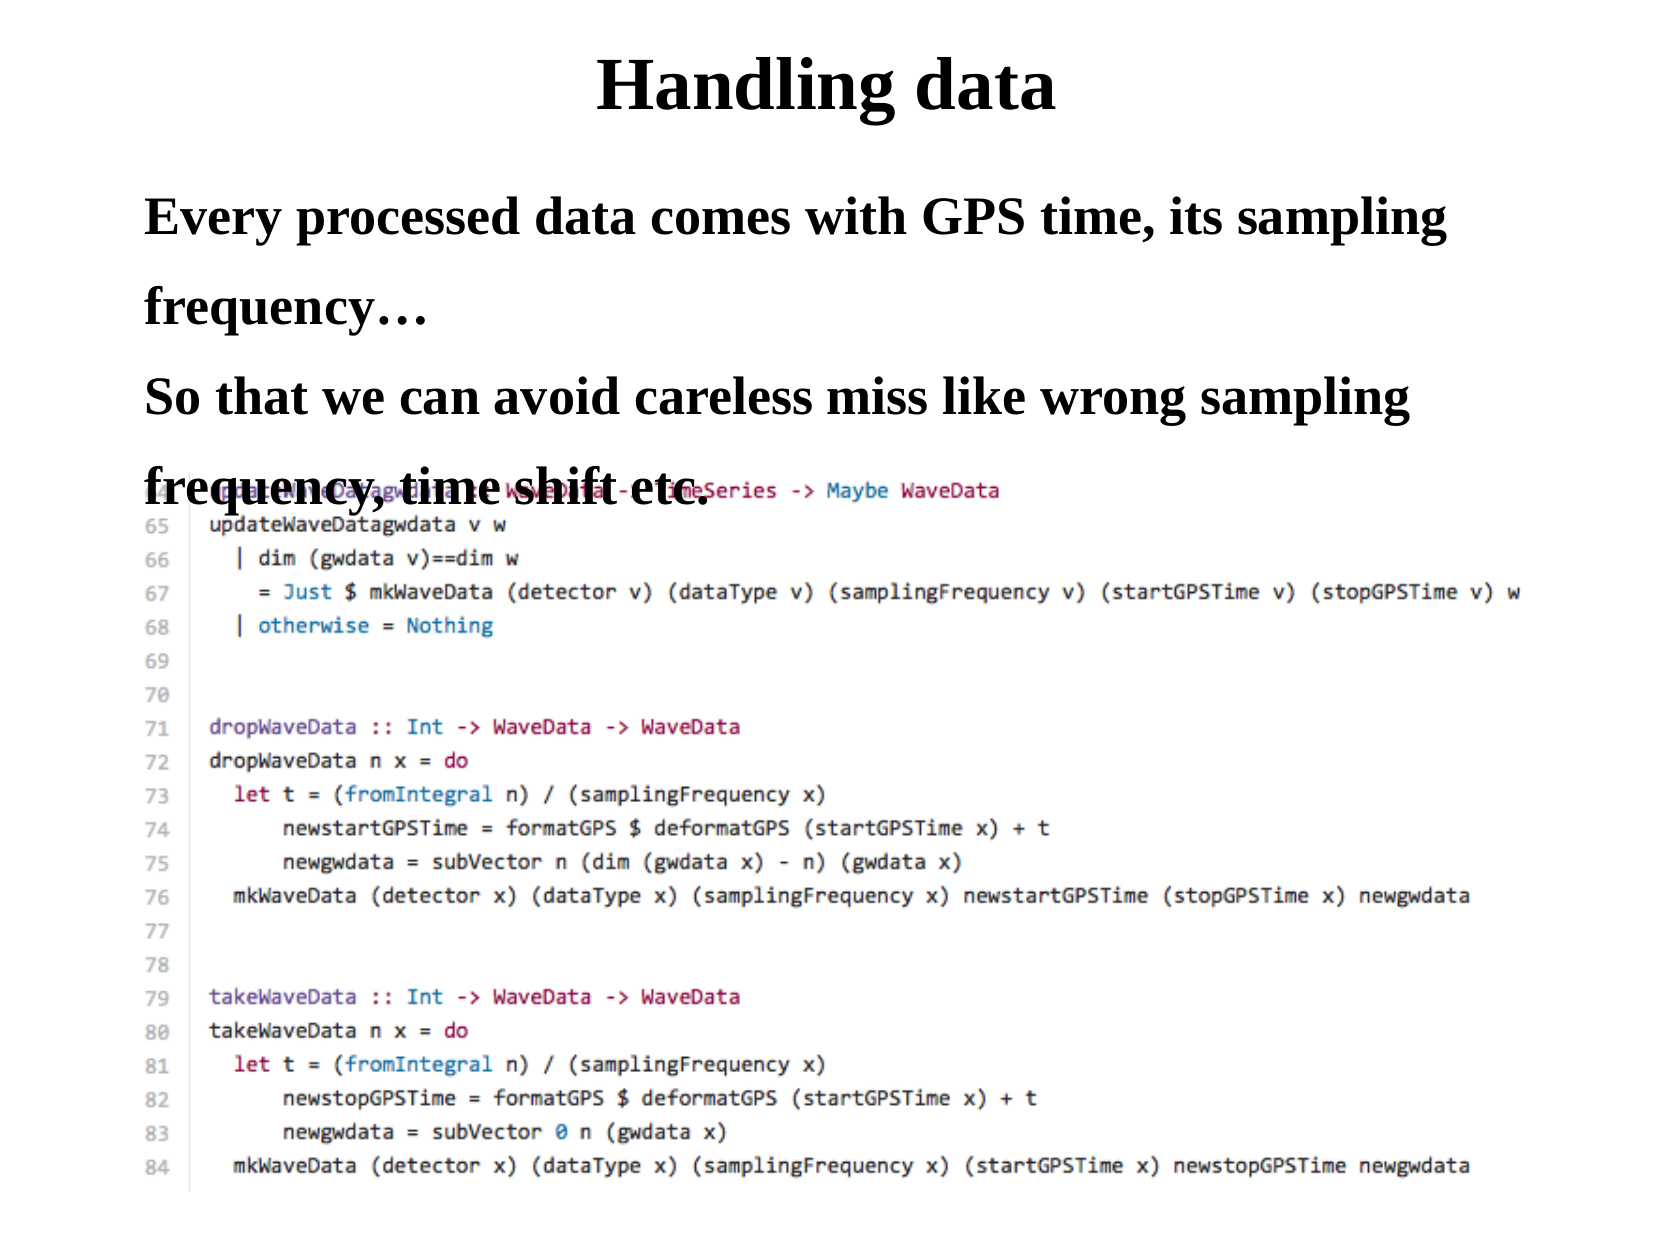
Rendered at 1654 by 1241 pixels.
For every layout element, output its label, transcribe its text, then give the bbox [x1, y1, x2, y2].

title Handling data [82, 46, 1571, 122]
text_box Every processed data comes with GPS time, its sampling frequency… So that we can avoid careless miss like wrong sampling frequency, time shift etc. [129, 148, 1489, 461]
picture [127, 472, 1548, 1192]
